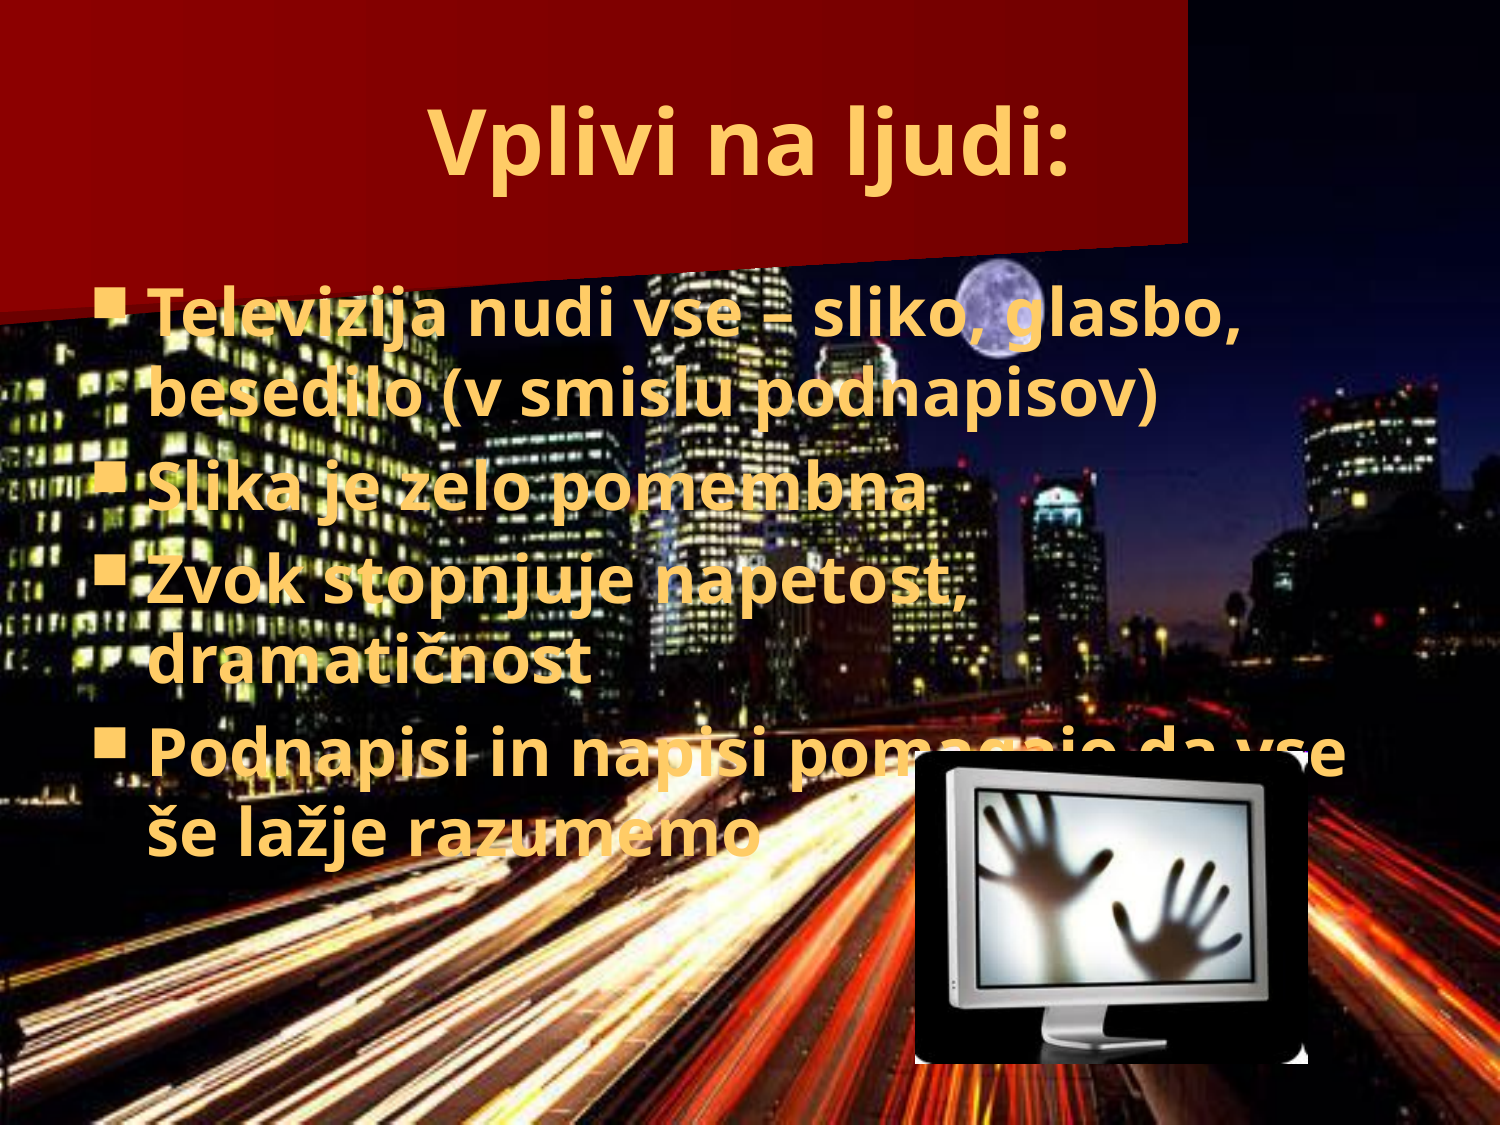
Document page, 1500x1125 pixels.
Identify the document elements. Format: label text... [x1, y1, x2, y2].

picture [0, 0, 1500, 1125]
list Televizija nudi vse – sliko, glasbo, besedilo (v smislu podnapisov) Slika je zelo pomembna Zvok stopnjuje napetost, dramatičnost Podnapisi in napisi pomagajo da vse še lažje razumemo [75, 262, 1425, 1000]
title Vplivi na ljudi: [75, 45, 1425, 233]
